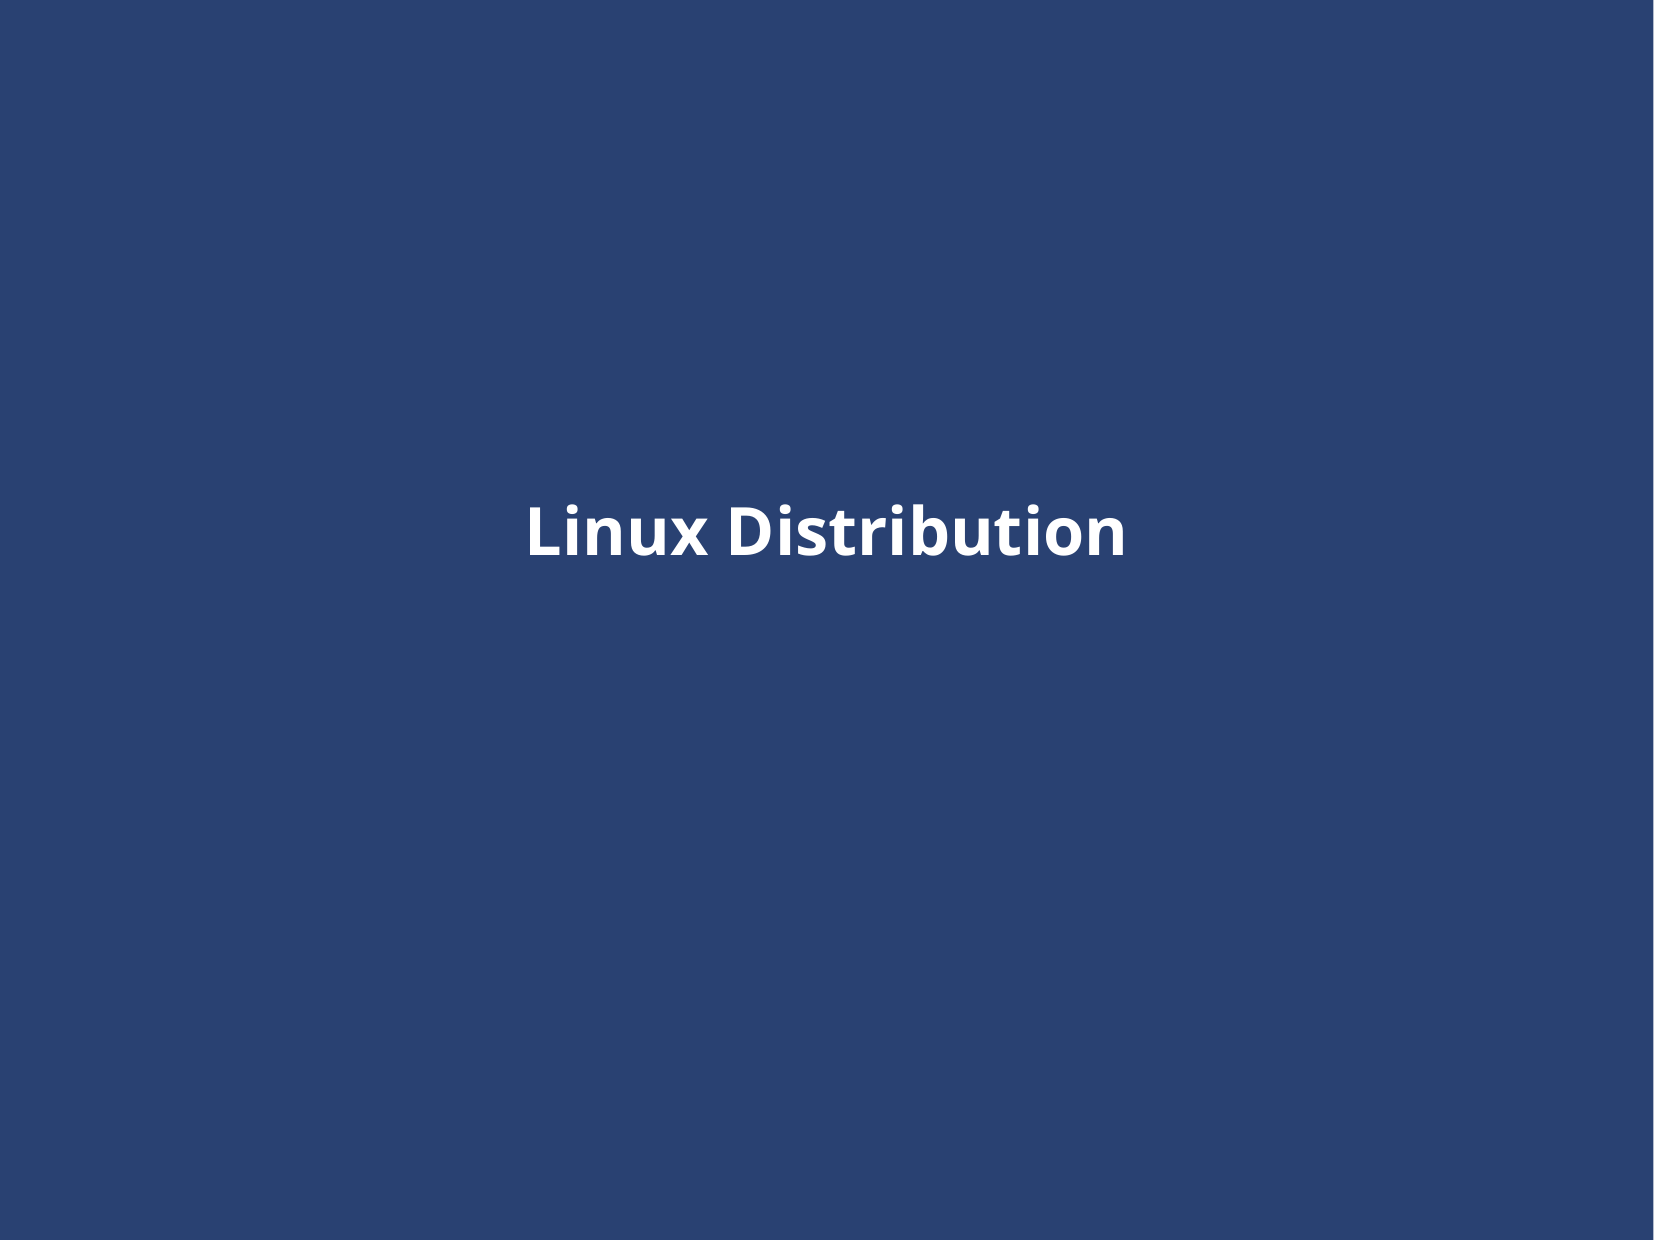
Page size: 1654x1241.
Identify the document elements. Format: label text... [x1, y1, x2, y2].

subtitle Linux Distribution [82, 49, 1571, 1109]
